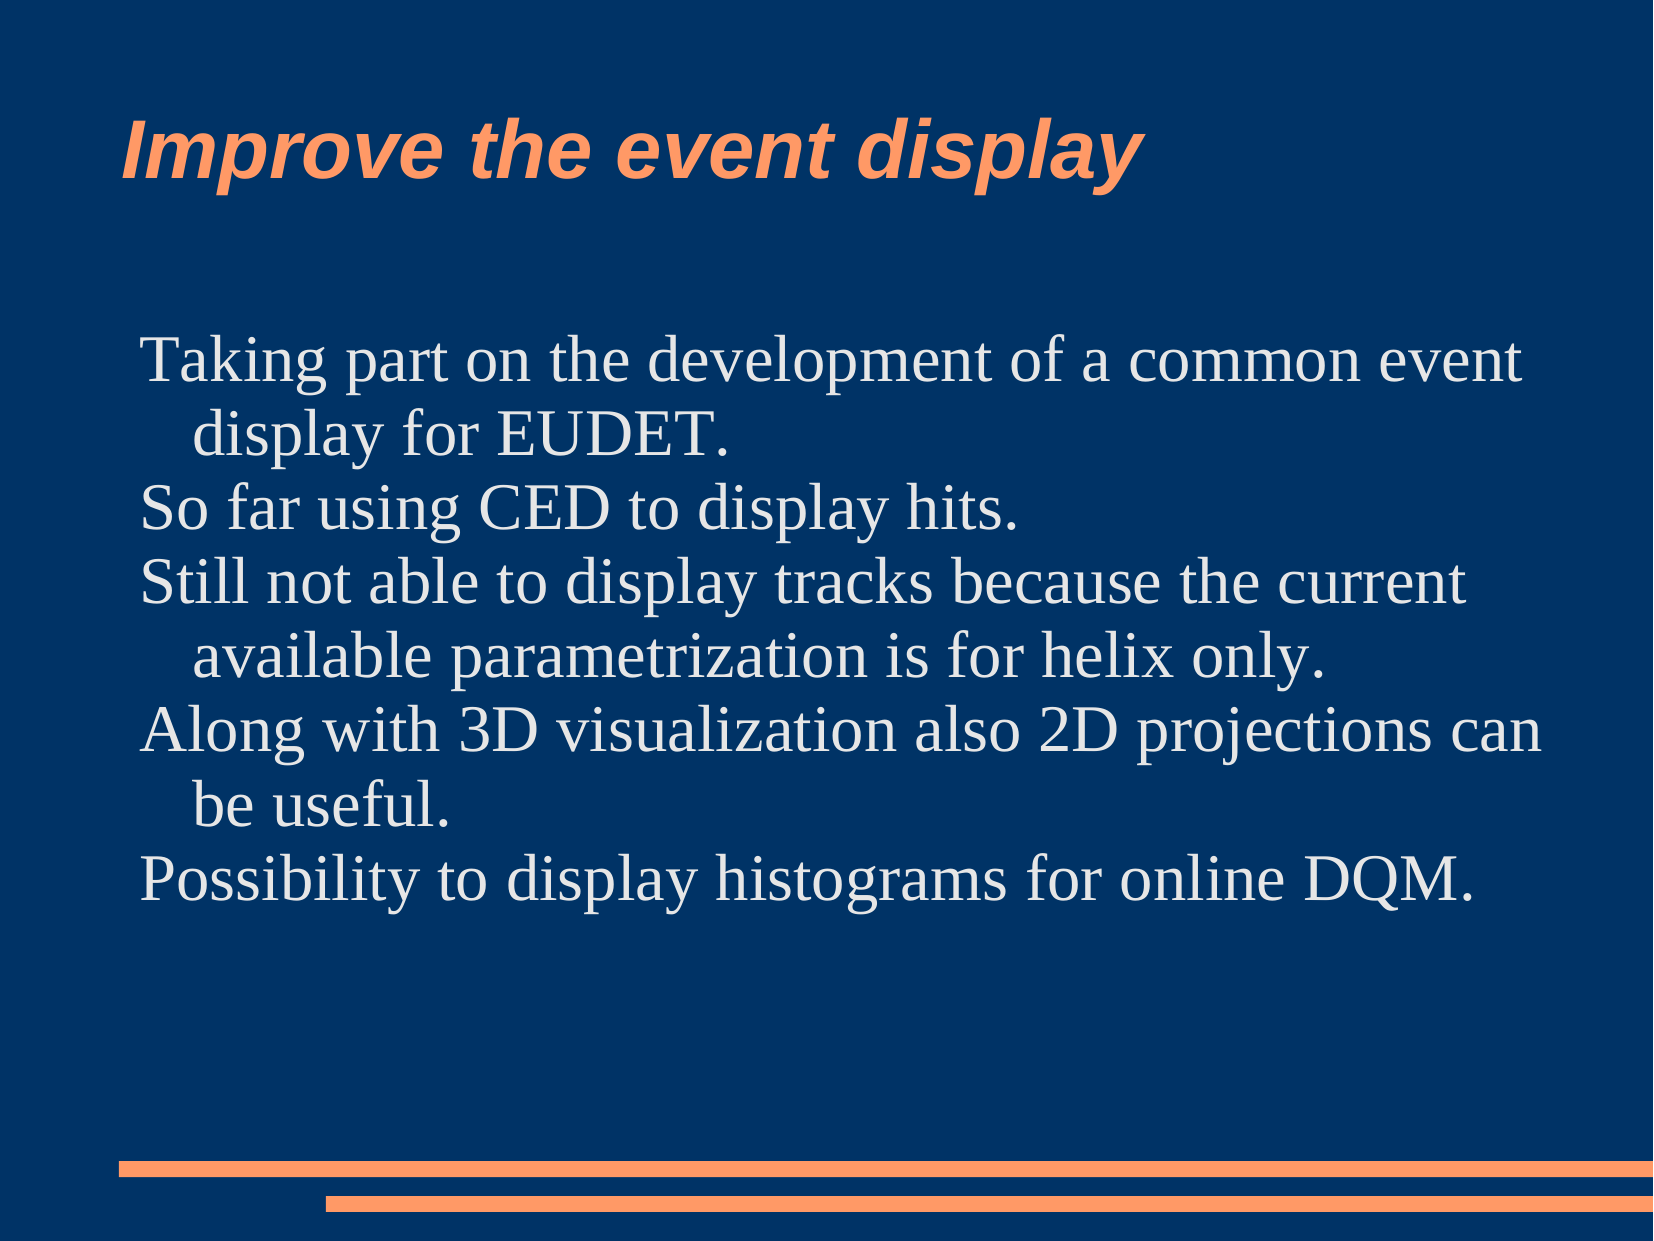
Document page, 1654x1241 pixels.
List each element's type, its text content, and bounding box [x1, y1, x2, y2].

list Taking part on the development of a common event display for EUDET. So far using CED to display hits. Still not able to display tracks because the current available parametrization is for helix only. Along with 3D visualization also 2D projections can be useful. Possibility to display histograms for online DQM. [121, 322, 1561, 1133]
title Improve the event display [121, 46, 1534, 254]
